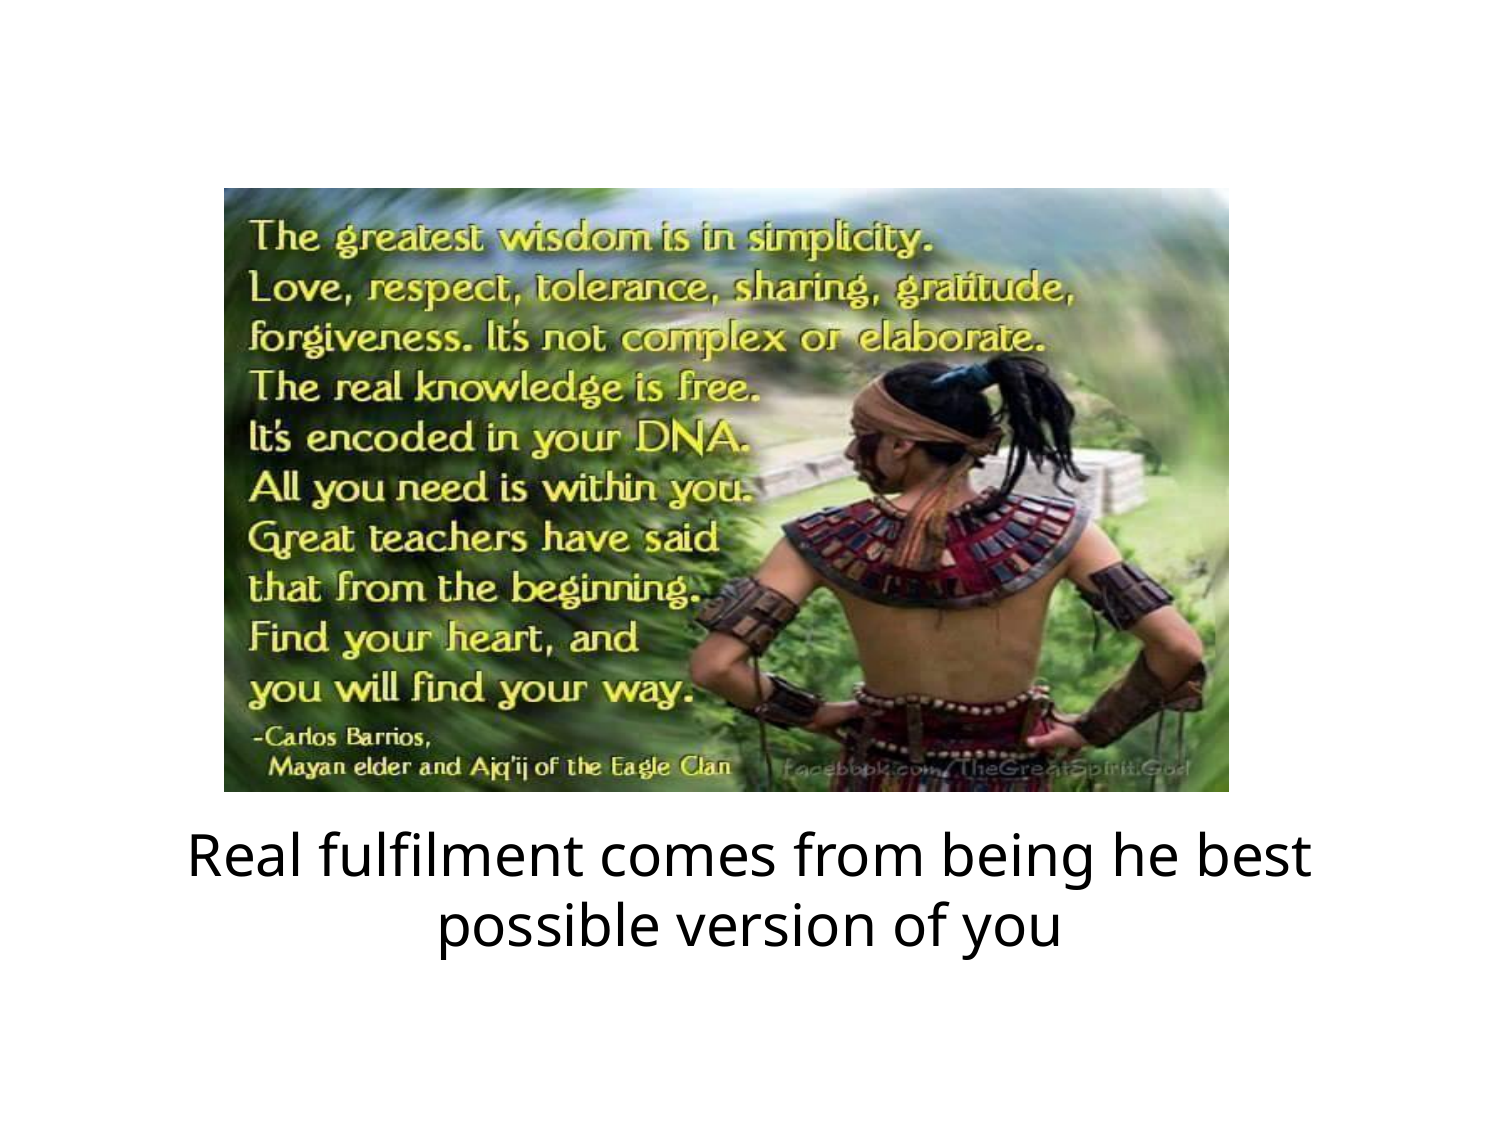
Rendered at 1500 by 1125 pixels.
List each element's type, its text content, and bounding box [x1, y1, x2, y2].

list Real fulfilment comes from being he best possible version of you [75, 262, 1425, 1005]
picture [224, 188, 1229, 792]
